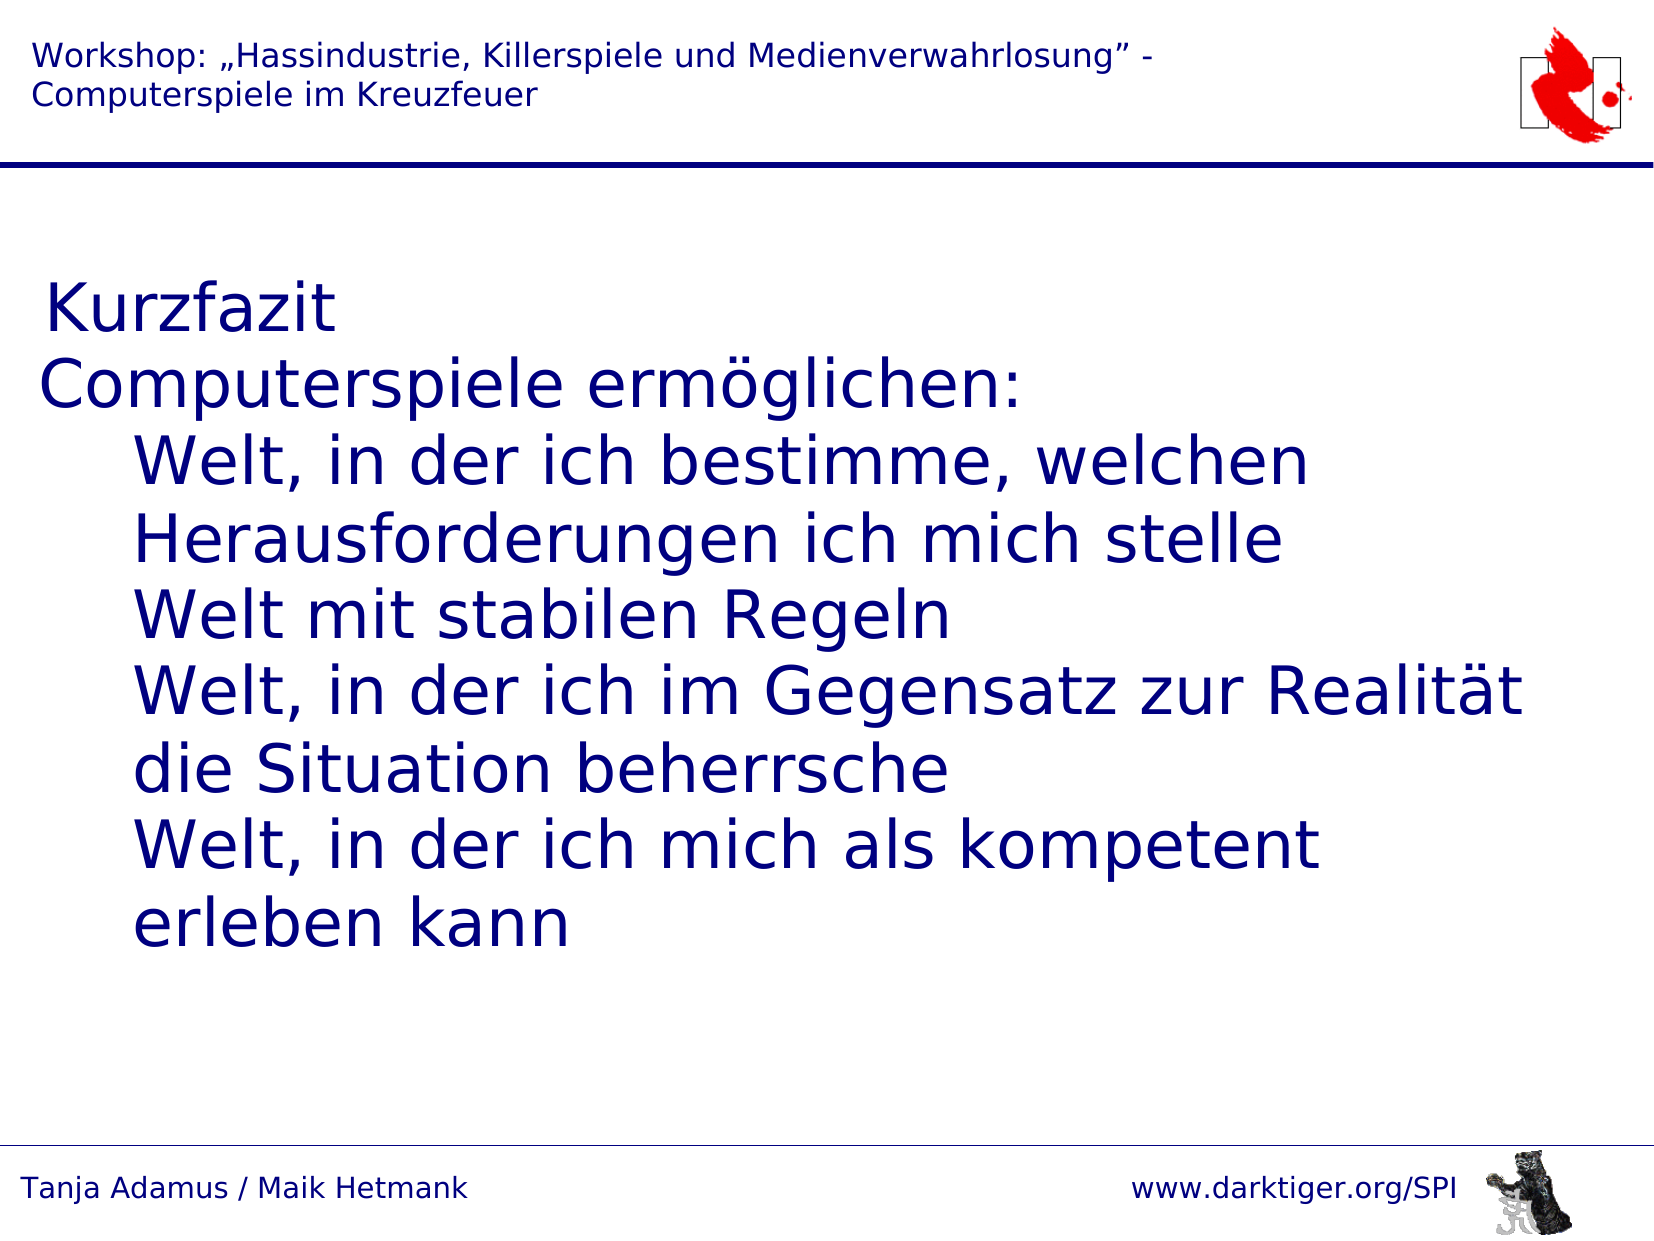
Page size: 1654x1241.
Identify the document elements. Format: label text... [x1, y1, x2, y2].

text_box Workshop: „Hassindustrie, Killerspiele und Medienverwahrlosung” - Computerspiele im Kreuzfeuer [16, 29, 1418, 178]
text_box Welt, in der ich mich als kompetent erleben kann [118, 799, 1595, 970]
text_box Kurzfazit [29, 261, 1595, 355]
text_box Computerspiele ermöglichen: [23, 338, 1501, 432]
picture [1503, 16, 1632, 148]
picture [1486, 1150, 1572, 1235]
text_box Welt, in der ich im Gegensatz zur Realität die Situation beherrsche [118, 645, 1595, 799]
text_box Welt, in der ich bestimme, welchen Herausforderungen ich mich stelle [118, 415, 1595, 586]
text_box Welt mit stabilen Regeln [118, 586, 1595, 645]
